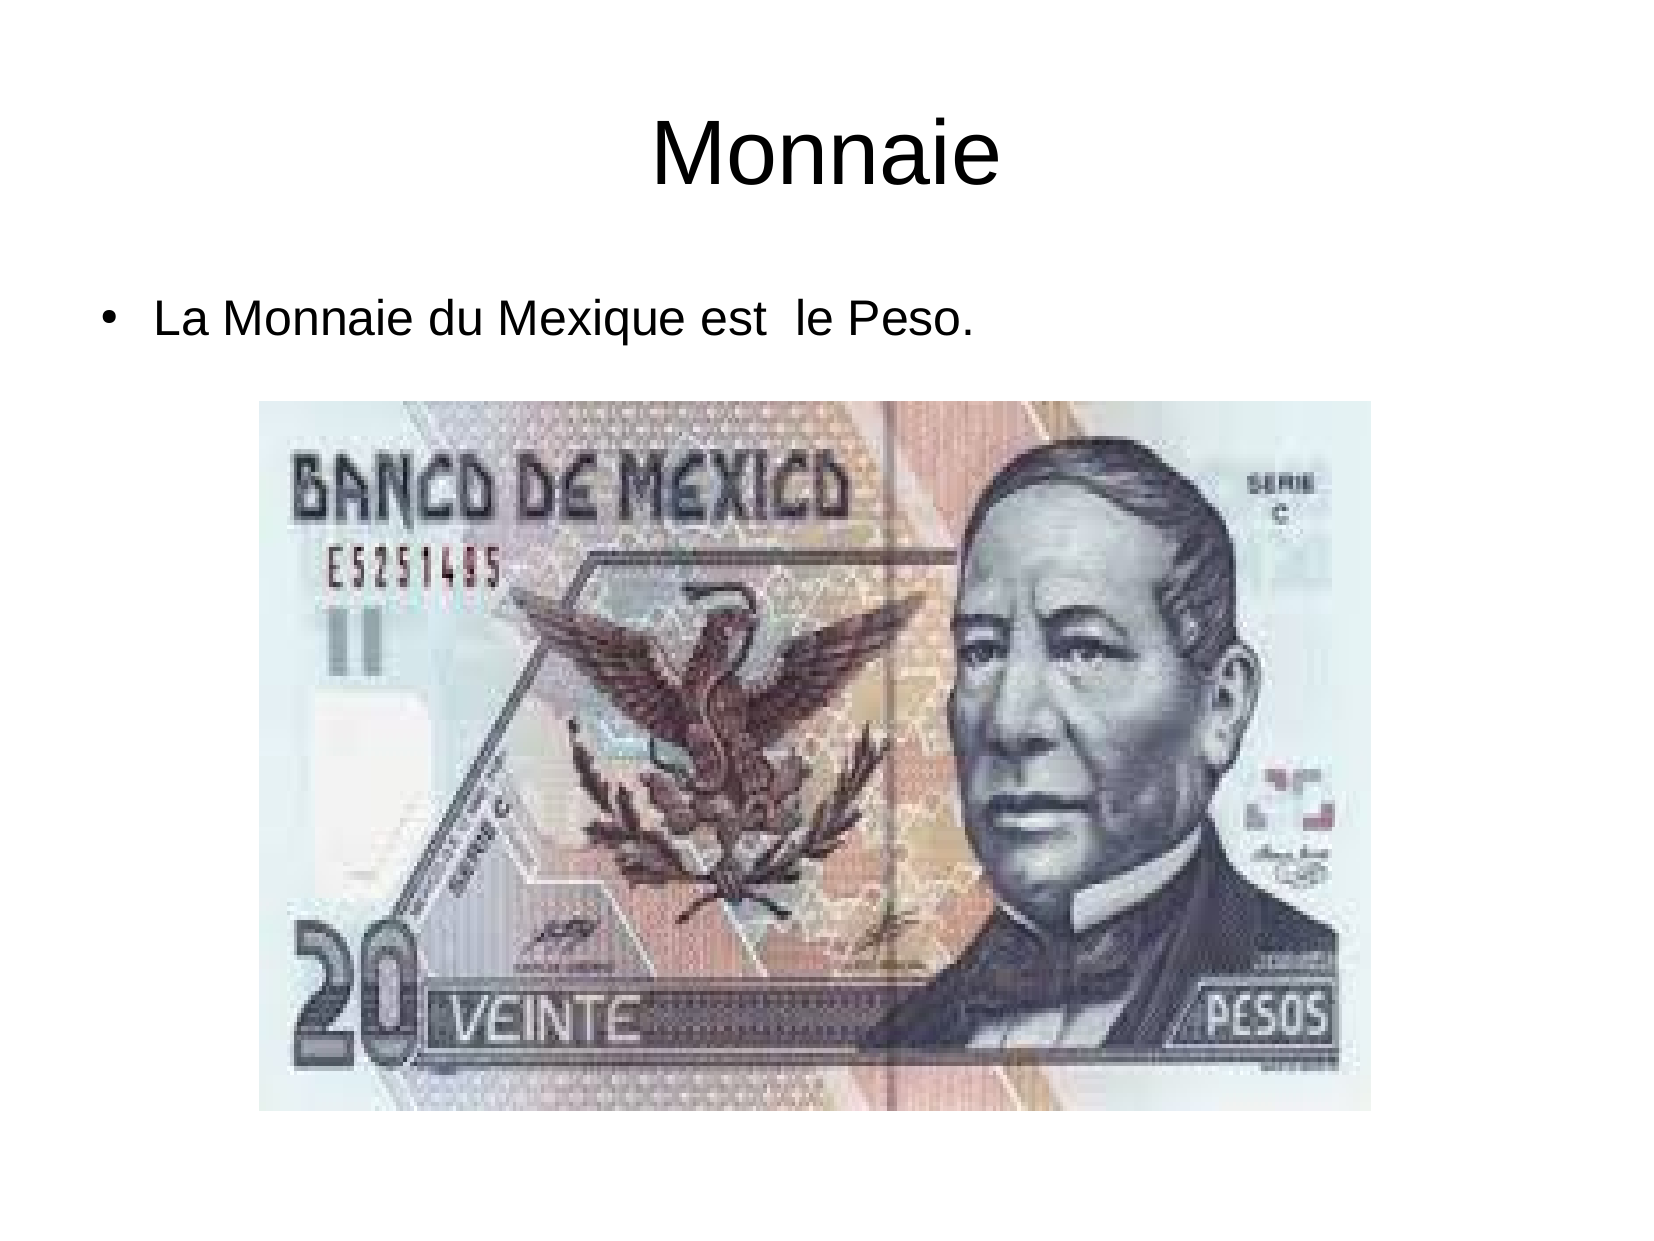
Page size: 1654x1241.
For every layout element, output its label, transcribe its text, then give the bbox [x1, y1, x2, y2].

picture [259, 401, 1371, 1111]
title Monnaie [82, 49, 1571, 257]
list La Monnaie du Mexique est le Peso. [82, 290, 1571, 1109]
